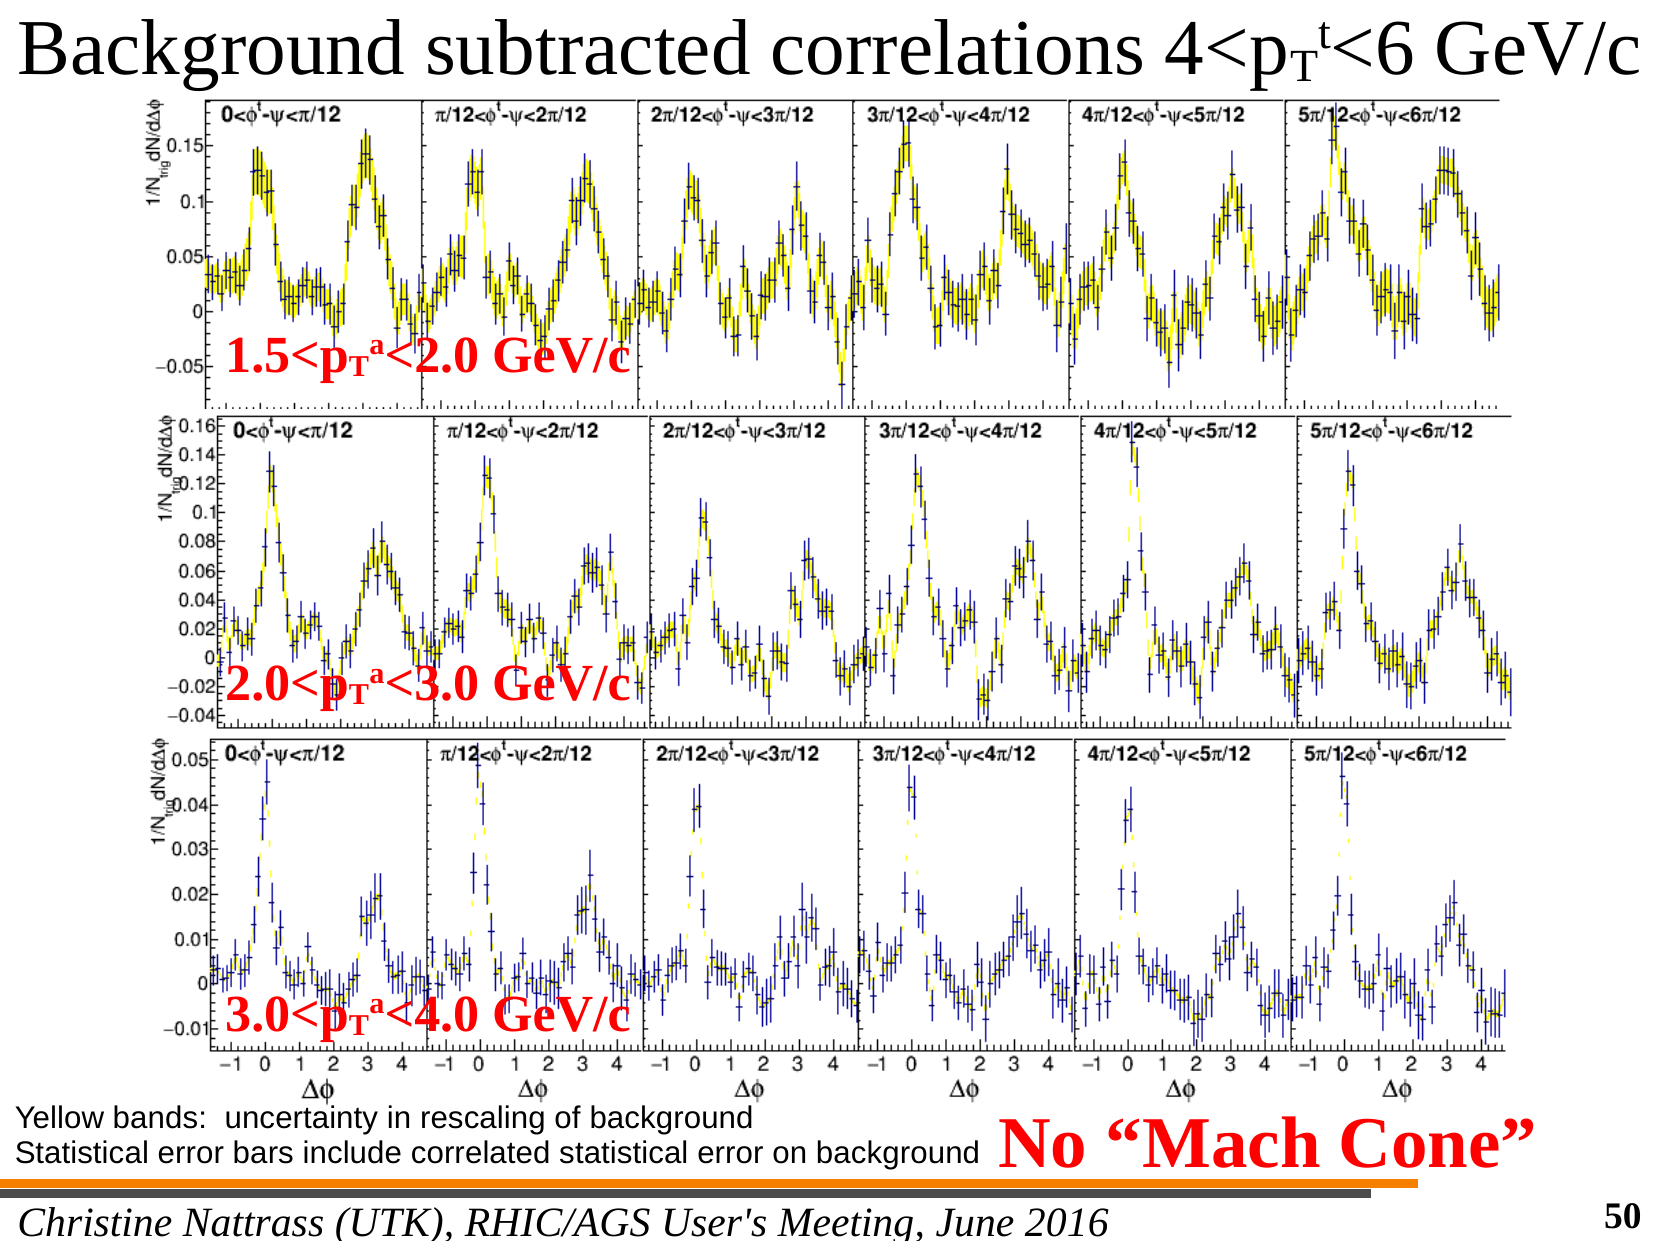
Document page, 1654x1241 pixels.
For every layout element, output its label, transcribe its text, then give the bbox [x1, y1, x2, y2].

text_box 2.0<pTa<3.0 GeV/c [210, 646, 796, 732]
text_box 3.0<pTa<4.0 GeV/c [210, 977, 796, 1070]
text_box 1.5<pTa<2.0 GeV/c [210, 318, 796, 411]
picture [138, 93, 1513, 1095]
text_box Yellow bands: uncertainty in rescaling of background Statistical error bars include correlated statistical error on background [0, 1092, 1426, 1234]
title Background subtracted correlations 4<pTt<6 GeV/c [0, 0, 1654, 107]
text_box No “Mach Cone” [983, 1095, 1629, 1241]
